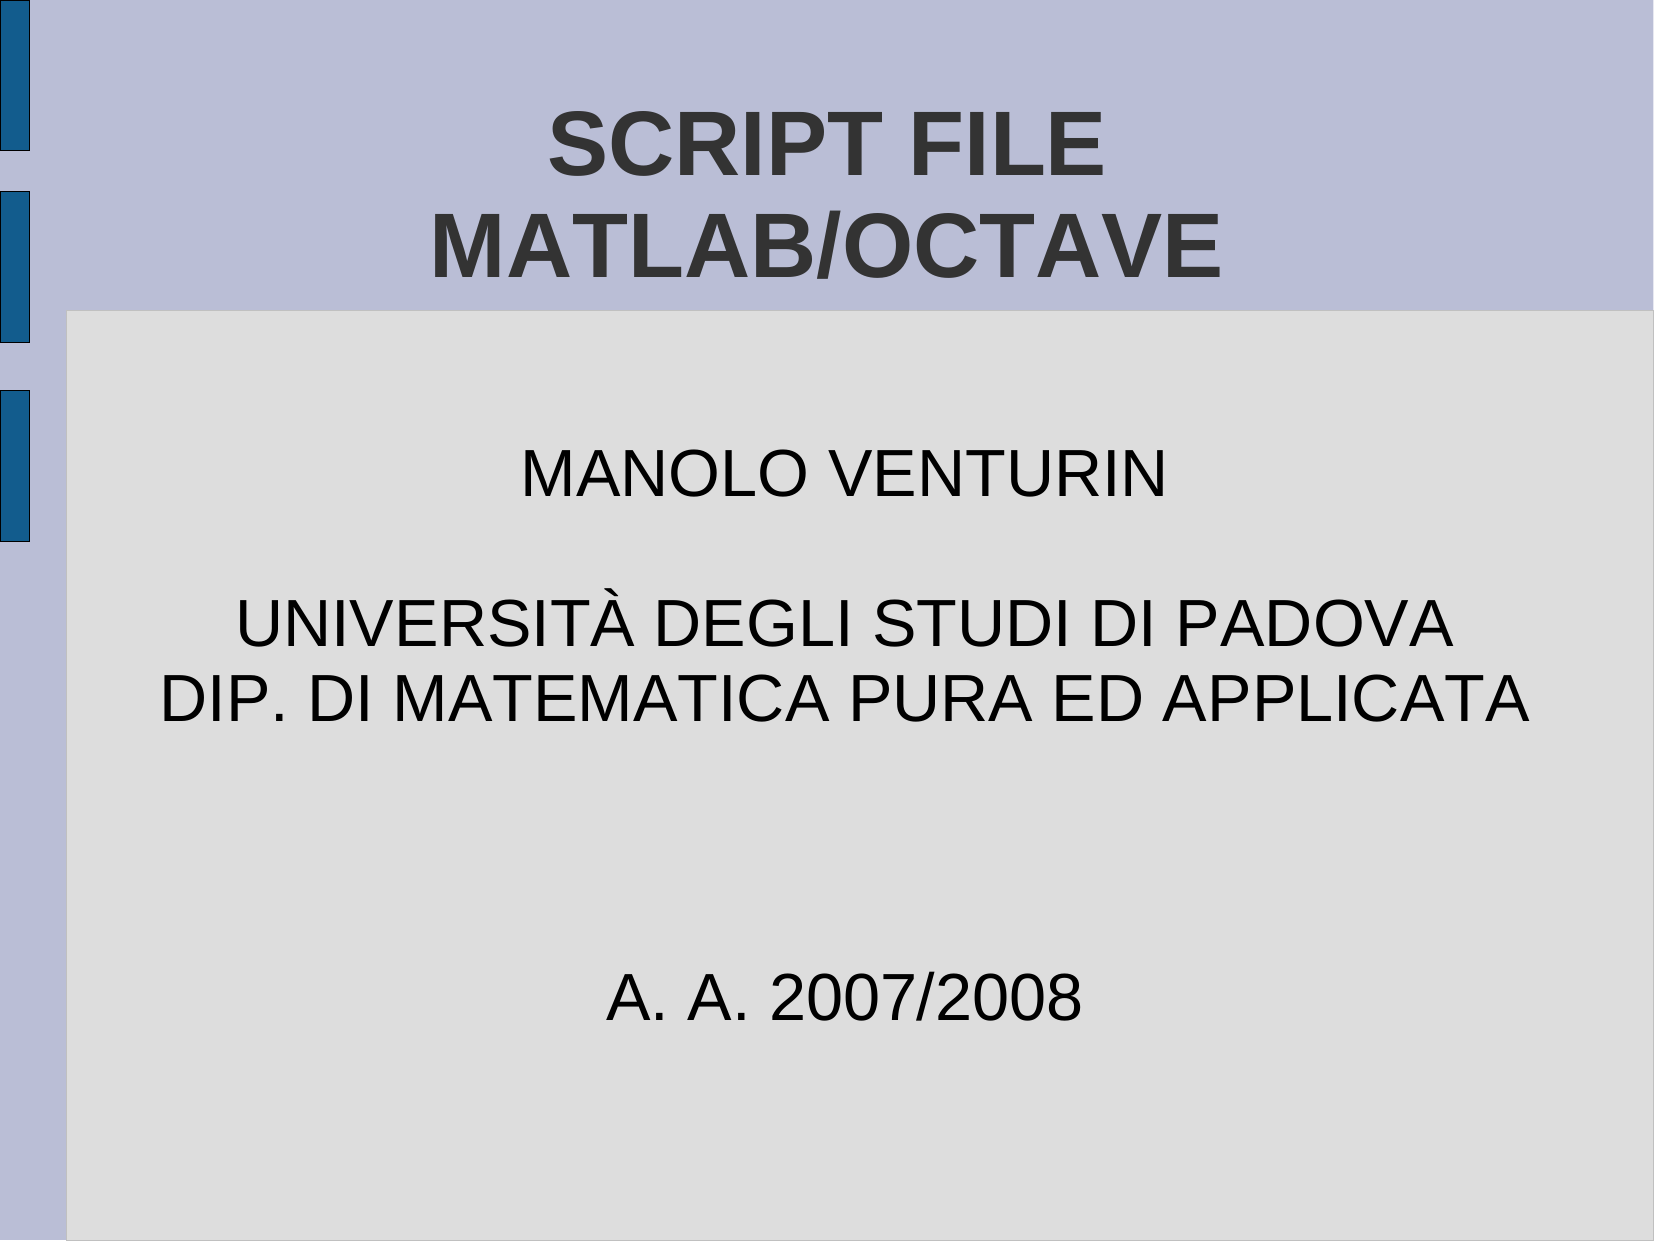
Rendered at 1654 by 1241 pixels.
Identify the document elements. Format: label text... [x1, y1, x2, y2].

title SCRIPT FILE MATLAB/OCTAVE [121, 92, 1534, 298]
subtitle MANOLO VENTURIN UNIVERSITÀ DEGLI STUDI DI PADOVA DIP. DI MATEMATICA PURA ED APPLICATA A. A. 2007/2008 [121, 352, 1534, 1119]
